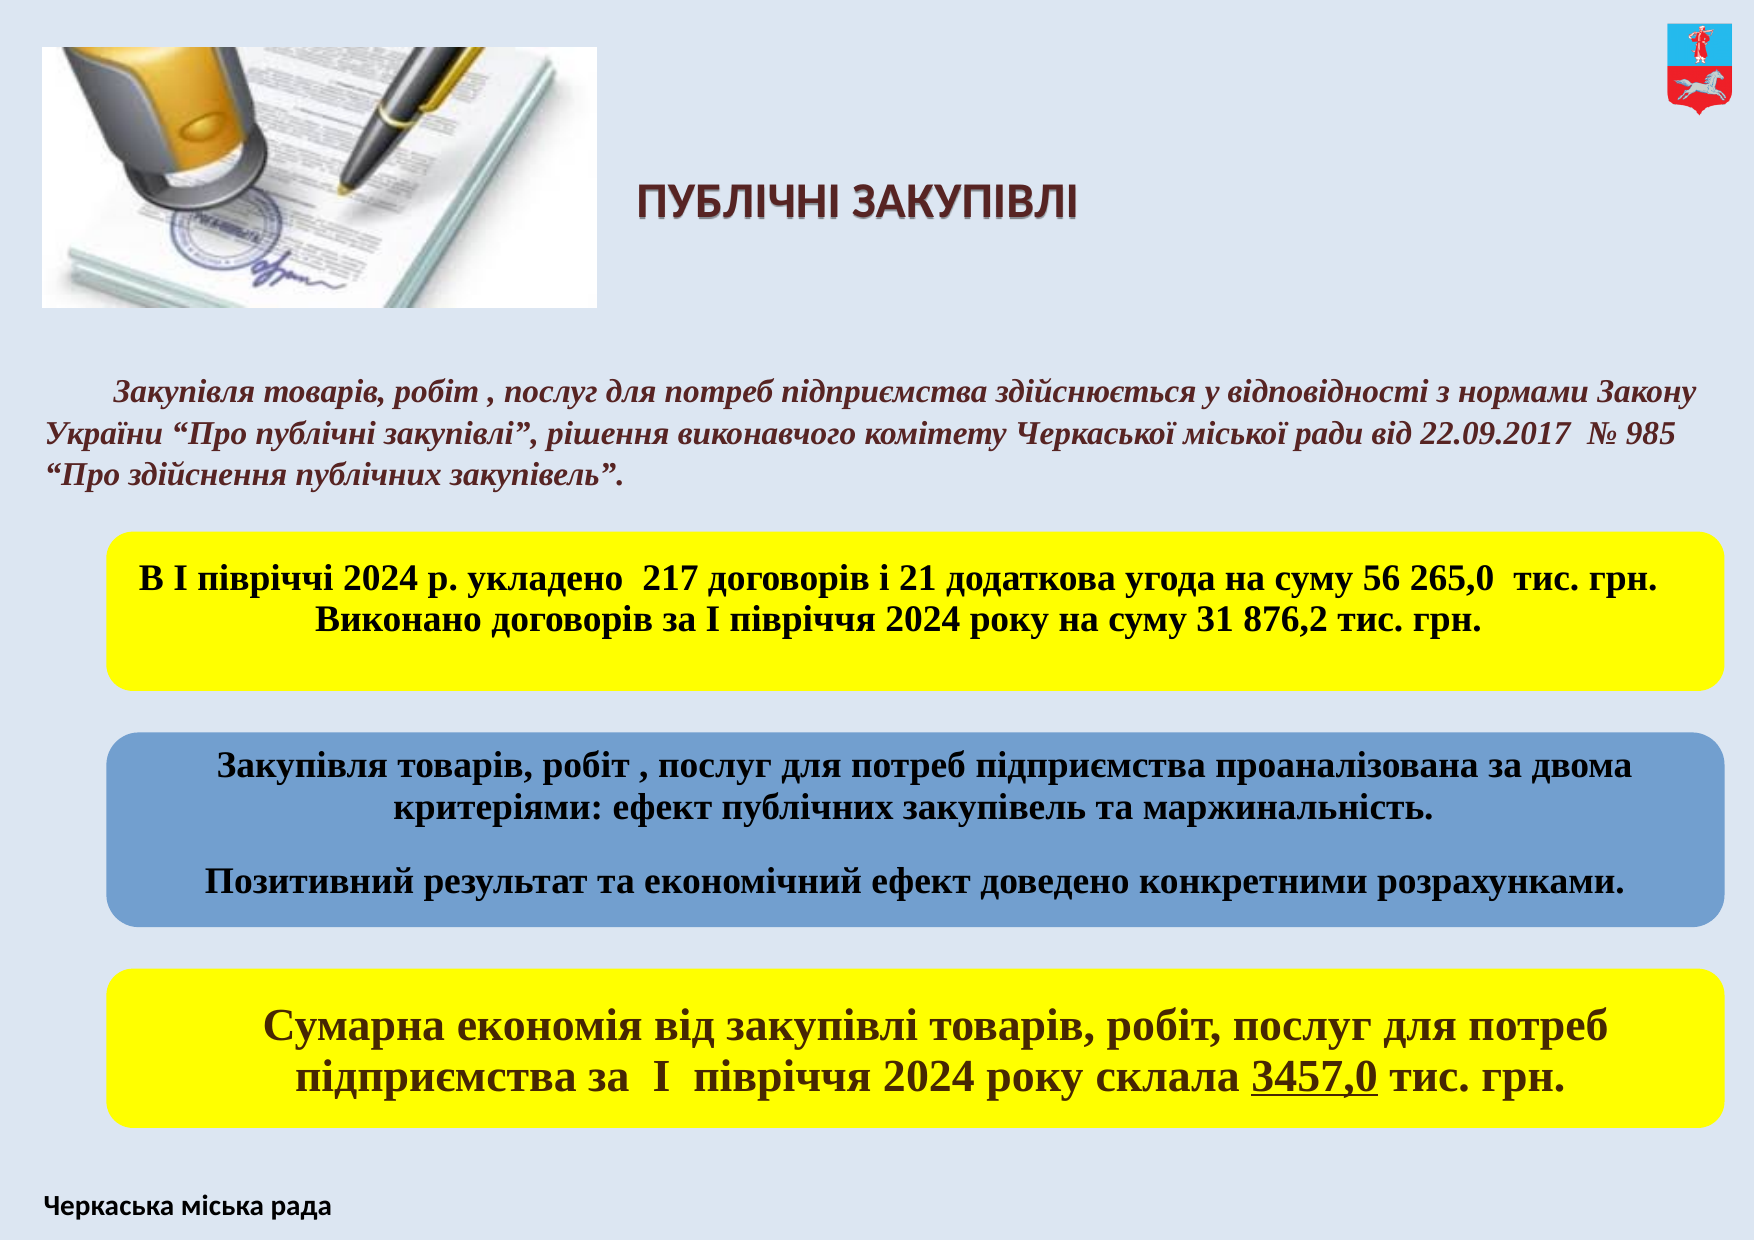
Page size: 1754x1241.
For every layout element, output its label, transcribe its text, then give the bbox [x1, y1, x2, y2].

text_box [106, 968, 1725, 1127]
text_box Закупівля товарів, робіт , послуг для потреб підприємства здійснюється у відповідності з нормами Закону України “Про публічні закупівлі”, рішення виконавчого комітету Черкаської міської ради від 22.09.2017 № 985 “Про здійснення публічних закупівель”. [29, 349, 1719, 500]
text_box Закупівля товарів, робіт , послуг для потреб підприємства проаналізована за двома критеріями: ефект публічних закупівель та маржинальність. Позитивний результат та економічний ефект доведено конкретними розрахунками. [118, 744, 1725, 929]
text_box Сумарна економія від закупівлі товарів, робіт, послуг для потреб підприємства за I півріччя 2024 року склала 3457,0 тис. грн. [124, 992, 1749, 1160]
text_box [106, 732, 1717, 920]
picture [1664, 21, 1734, 117]
text_box ПУБЛІЧНІ ЗАКУПІВЛІ [597, 144, 1188, 250]
text_box В I півріччі 2024 р. укладено 217 договорів і 21 додаткова угода на суму 56 265,0 тис. грн. Виконано договорів за I півріччя 2024 року на суму 31 876,2 тис. грн. [82, 507, 1725, 690]
picture [42, 47, 597, 308]
text_box Черкаська міська рада [29, 1179, 402, 1228]
